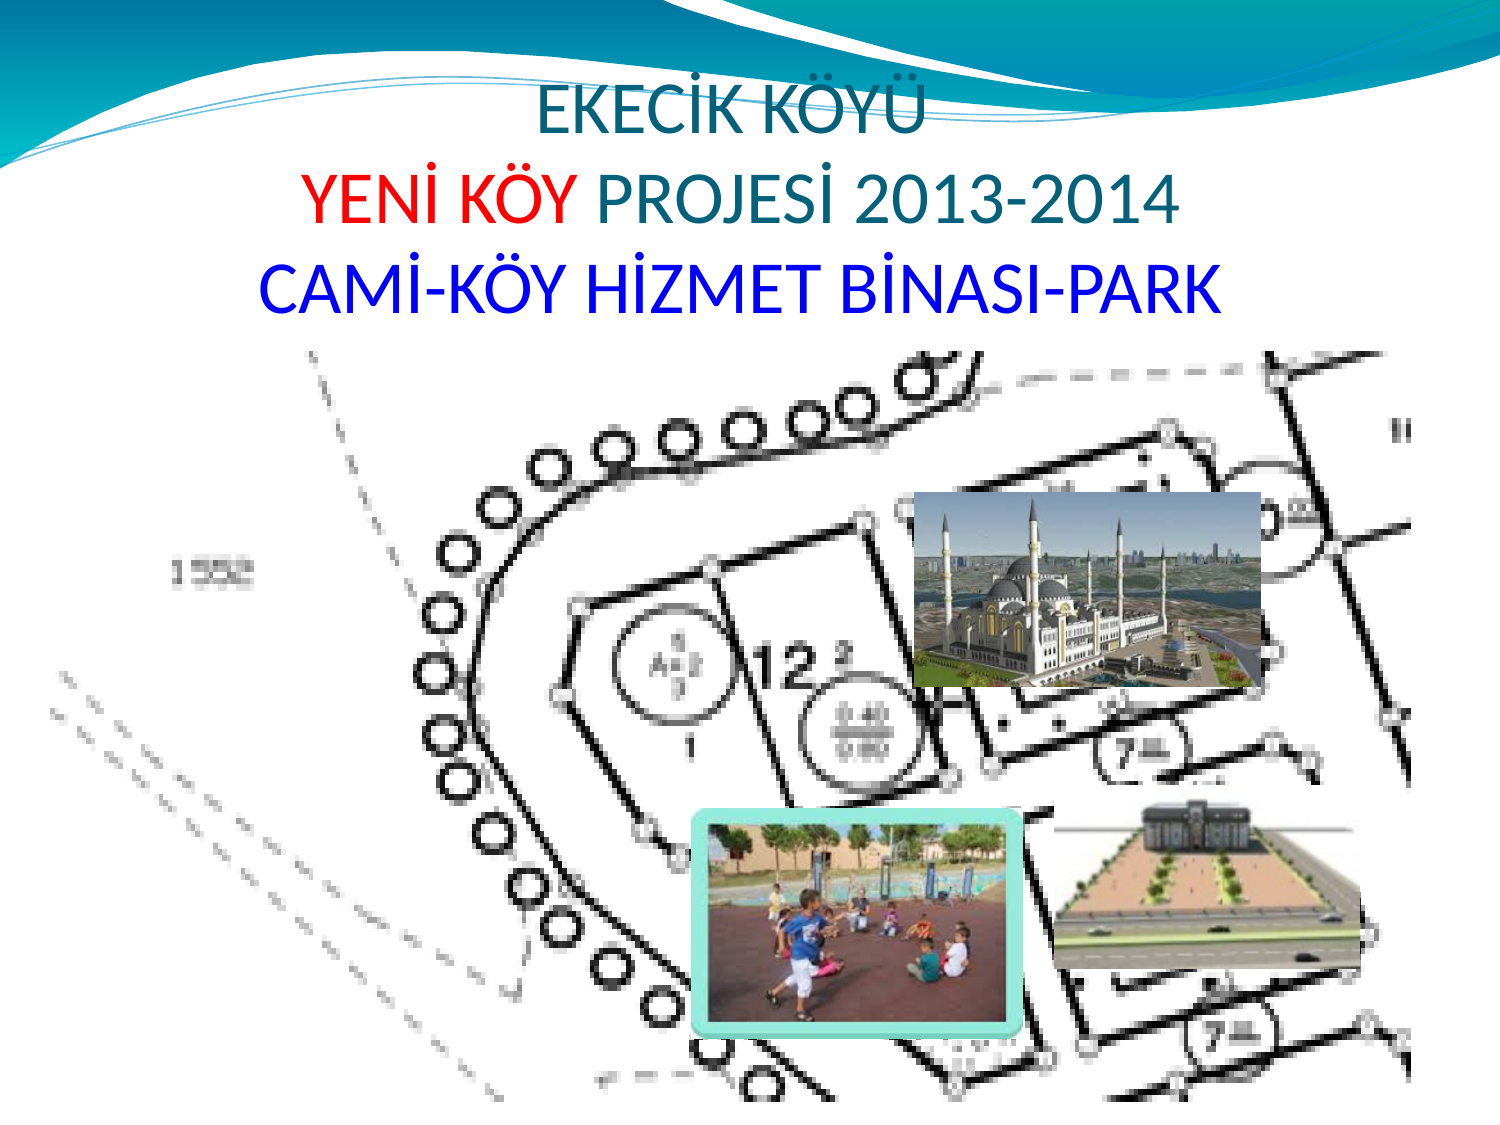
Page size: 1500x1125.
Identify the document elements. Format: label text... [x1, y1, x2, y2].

picture [46, 351, 1411, 1102]
title EKECİK KÖYÜ YENİ KÖY PROJESİ 2013-2014 CAMİ-KÖY HİZMET BİNASI-PARK [87, 46, 1395, 340]
